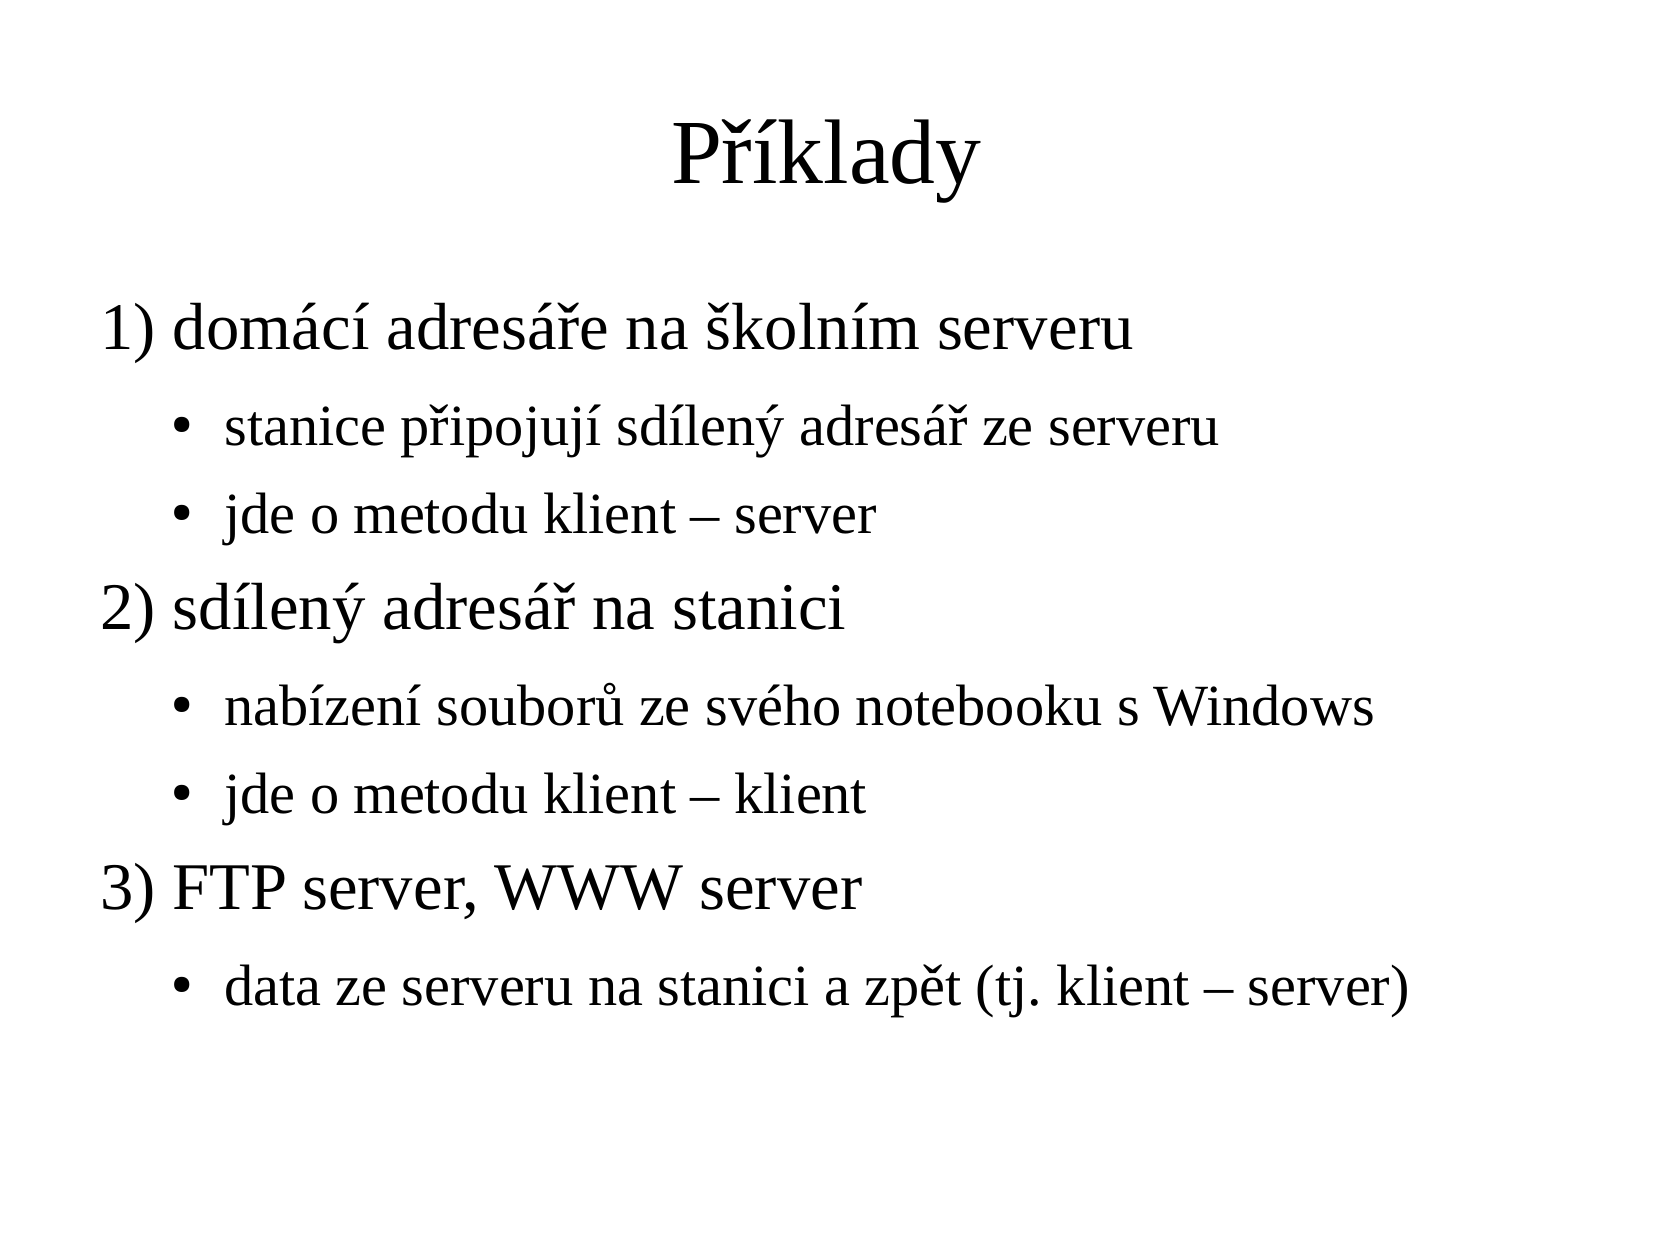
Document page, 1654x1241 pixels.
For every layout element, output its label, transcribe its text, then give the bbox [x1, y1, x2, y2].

title Příklady [82, 56, 1571, 250]
list domácí adresáře na školním serveru stanice připojují sdílený adresář ze serveru jde o metodu klient – server sdílený adresář na stanici nabízení souborů ze svého notebooku s Windows jde o metodu klient – klient FTP server, WWW server data ze serveru na stanici a zpět (tj. klient – server) [82, 290, 1571, 1109]
